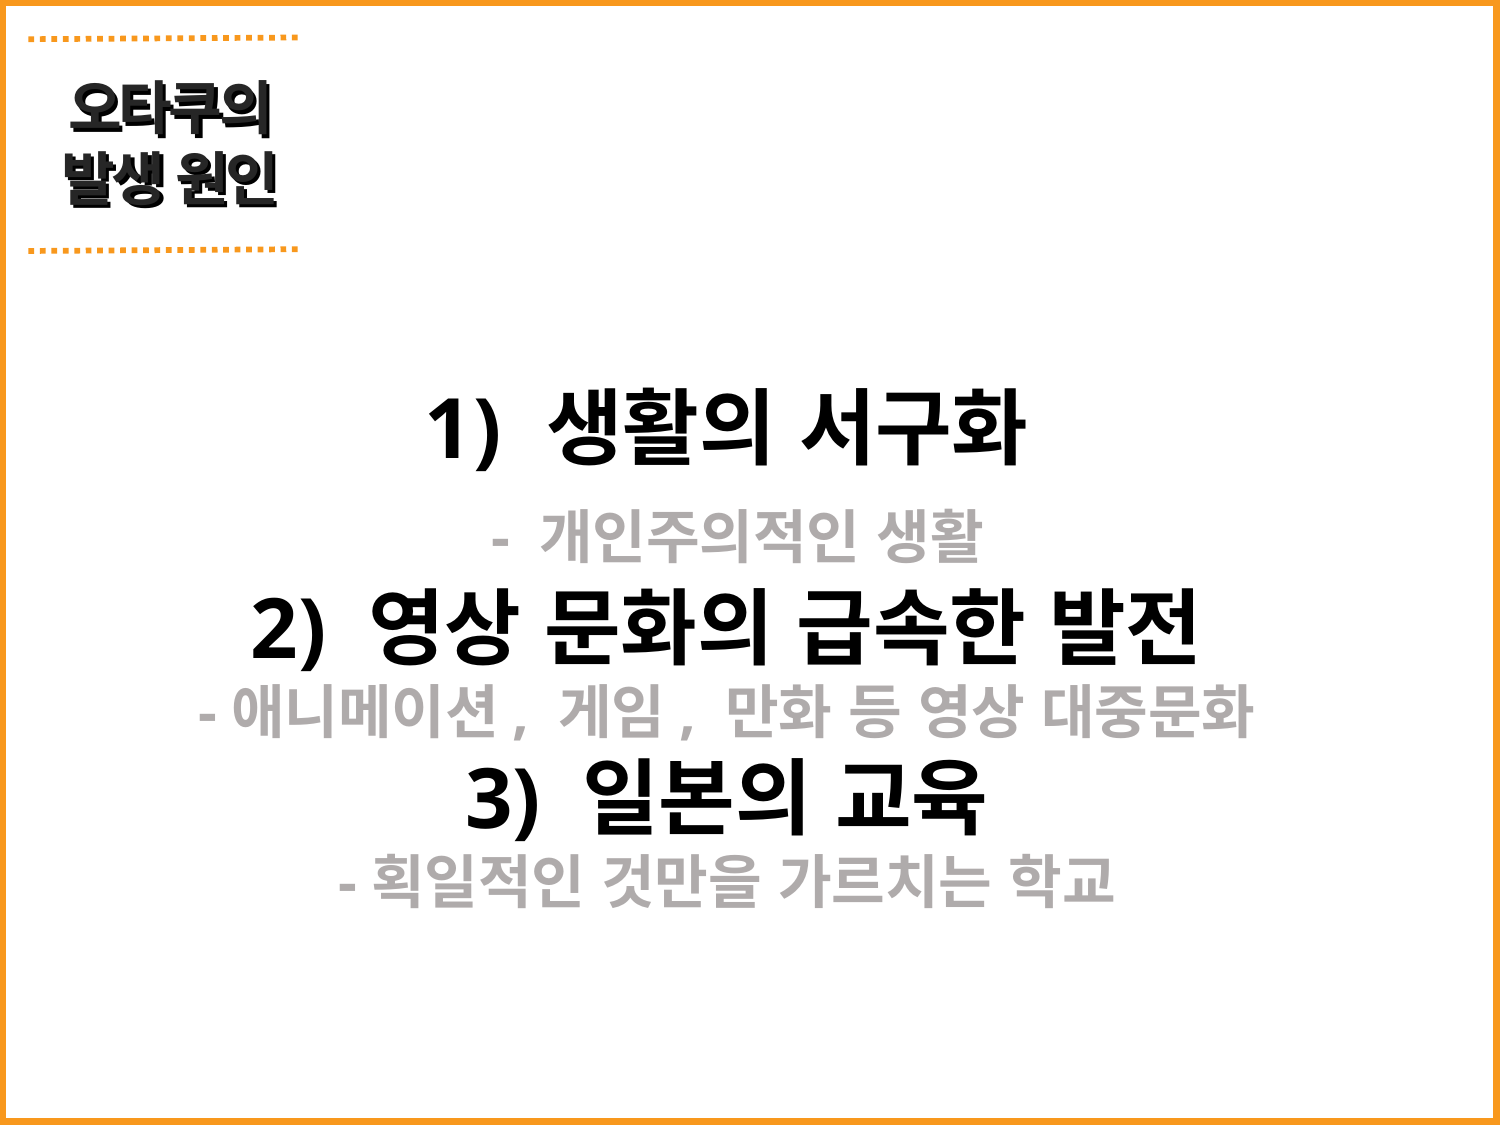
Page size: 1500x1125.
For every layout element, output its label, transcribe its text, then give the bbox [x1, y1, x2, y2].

text_box 오타쿠의 발생 원인 [18, 64, 322, 221]
text_box 생활의 서구화 - 개인주의적인 생활 2) 영상 문화의 급속한 발전 -애니메이션, 게임, 만화 등 영상 대중문화 3) 일본의 교육 -획일적인 것만을 가르치는 학교 - [30, 245, 1423, 1023]
